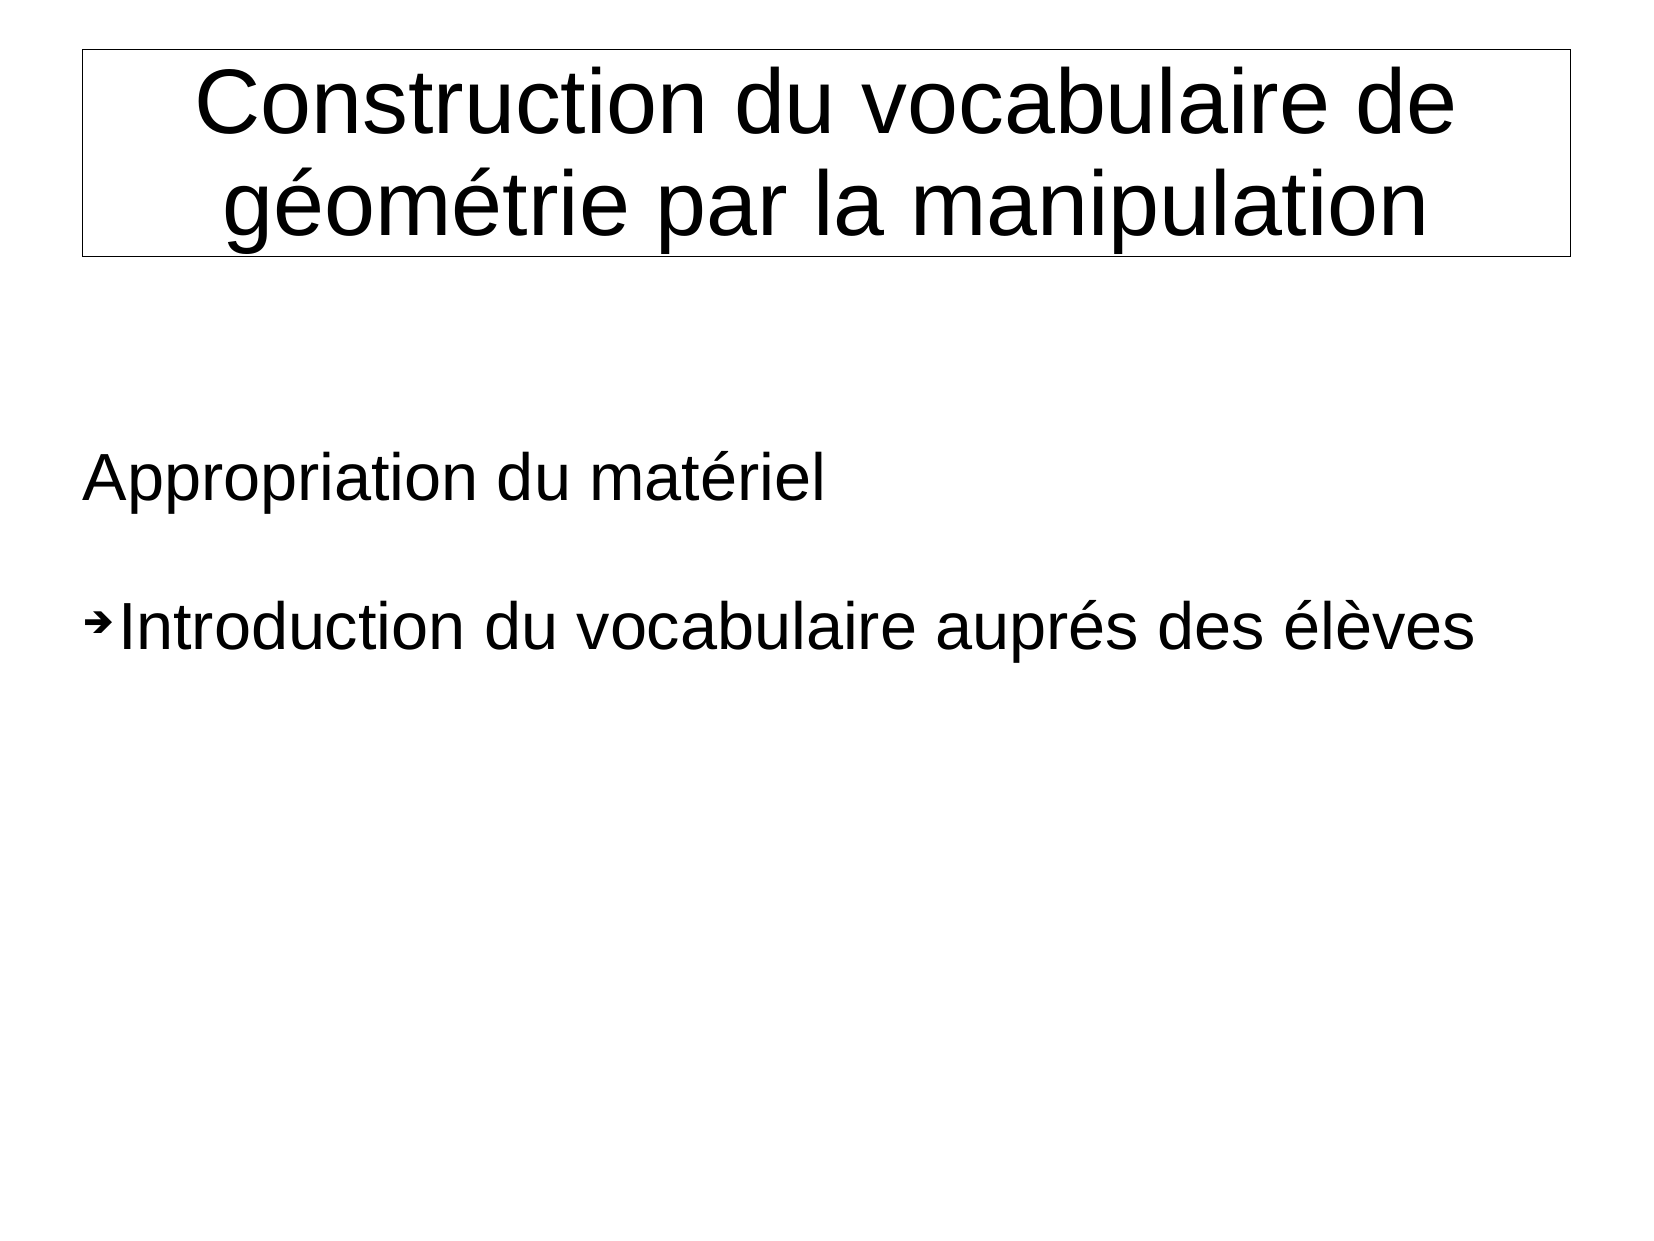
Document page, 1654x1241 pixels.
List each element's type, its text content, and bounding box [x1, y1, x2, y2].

subtitle Appropriation du matériel Introduction du vocabulaire auprés des élèves [82, 290, 1571, 1109]
title Construction du vocabulaire de géométrie par la manipulation [82, 49, 1571, 257]
